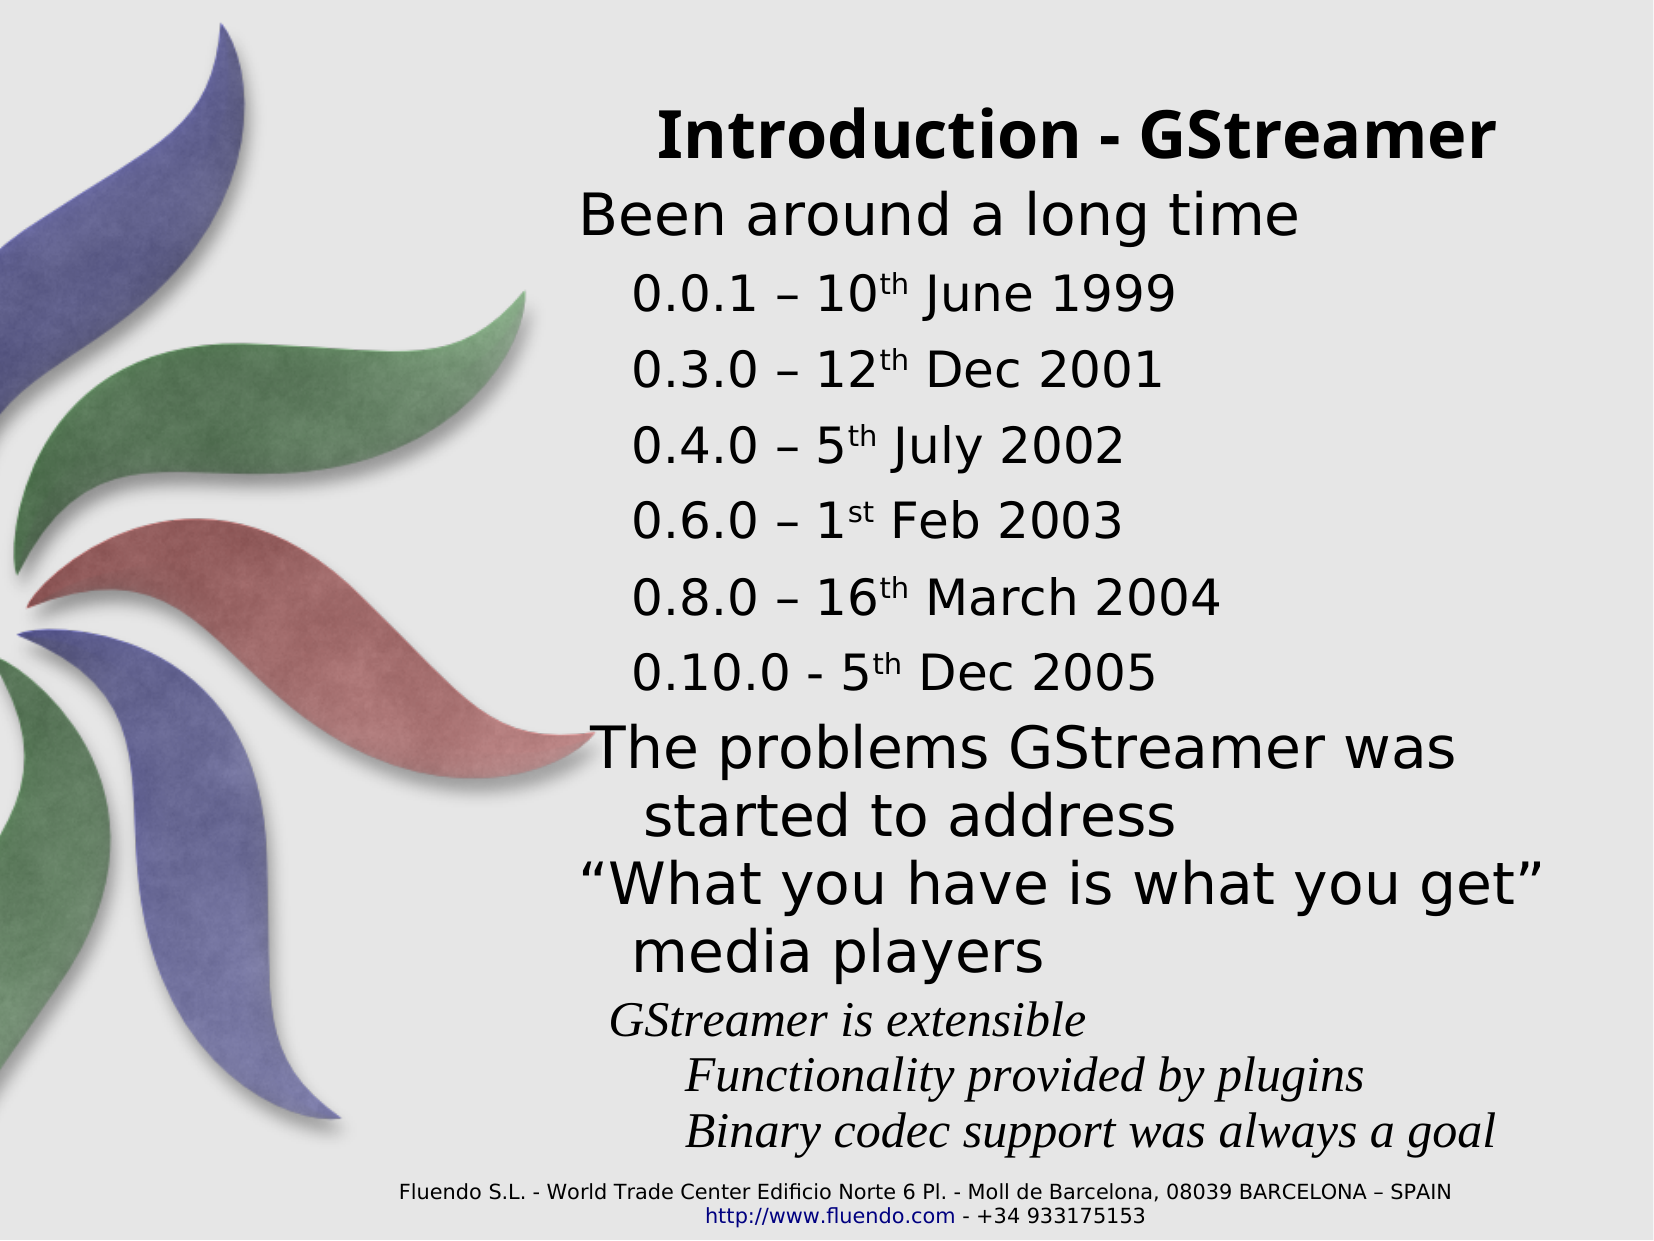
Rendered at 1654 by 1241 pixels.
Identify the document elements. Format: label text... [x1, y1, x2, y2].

list Been around a long time 0.0.1 – 10th June 1999 0.3.0 – 12th Dec 2001 0.4.0 – 5th July 2002 0.6.0 – 1st Feb 2003 0.8.0 – 16th March 2004 0.10.0 - 5th Dec 2005 [561, 177, 1595, 707]
text_box The problems GStreamer was started to address [572, 714, 1577, 850]
picture [0, 1, 602, 1241]
list “What you have is what you get” media players [561, 850, 1595, 987]
text_box GStreamer is extensible Functionality provided by plugins Binary codec support was always a goal [590, 992, 1595, 1184]
picture [597, 1189, 602, 1198]
title Introduction - GStreamer [561, 59, 1595, 177]
